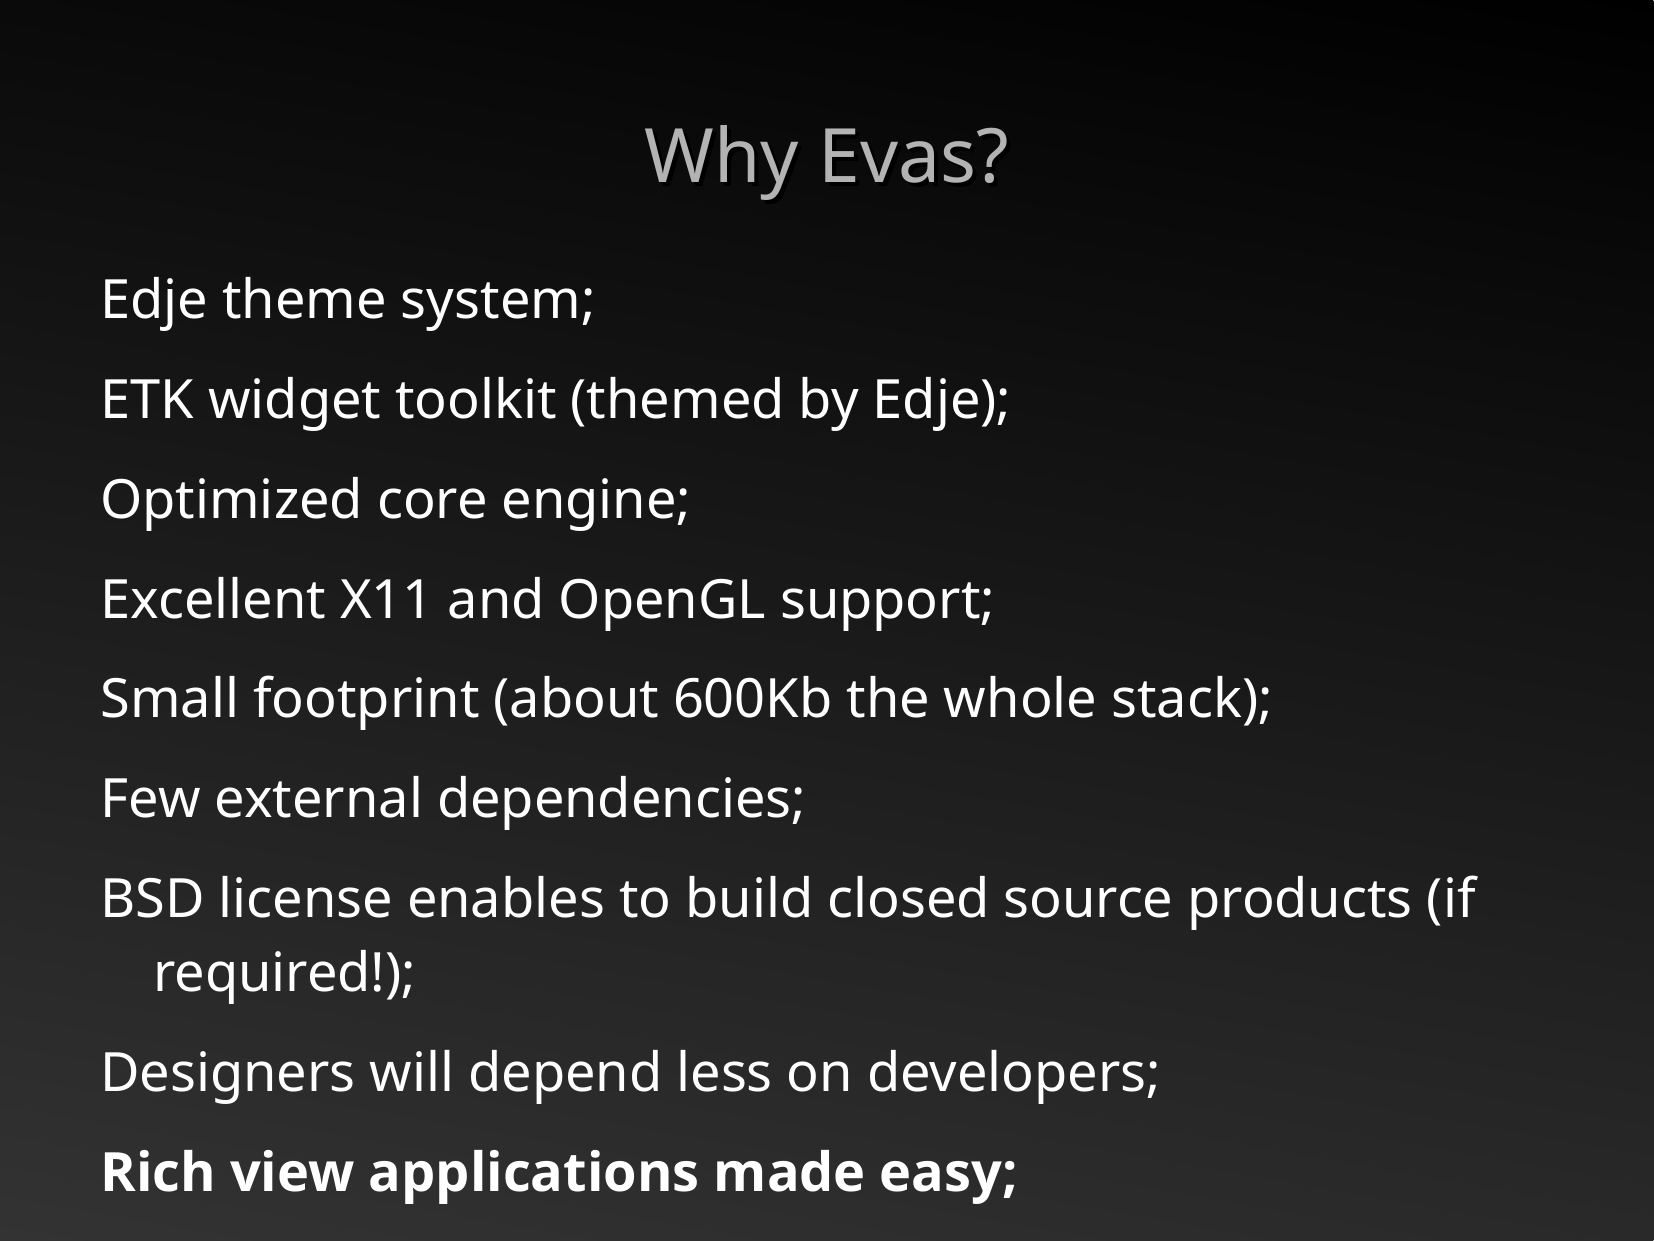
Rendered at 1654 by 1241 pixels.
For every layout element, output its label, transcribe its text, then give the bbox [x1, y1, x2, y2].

list Edje theme system; ETK widget toolkit (themed by Edje); Optimized core engine; Excellent X11 and OpenGL support; Small footprint (about 600Kb the whole stack); Few external dependencies; BSD license enables to build closed source products (if required!); Designers will depend less on developers; Rich view applications made easy; [82, 260, 1571, 1238]
title Why Evas? [82, 49, 1571, 257]
